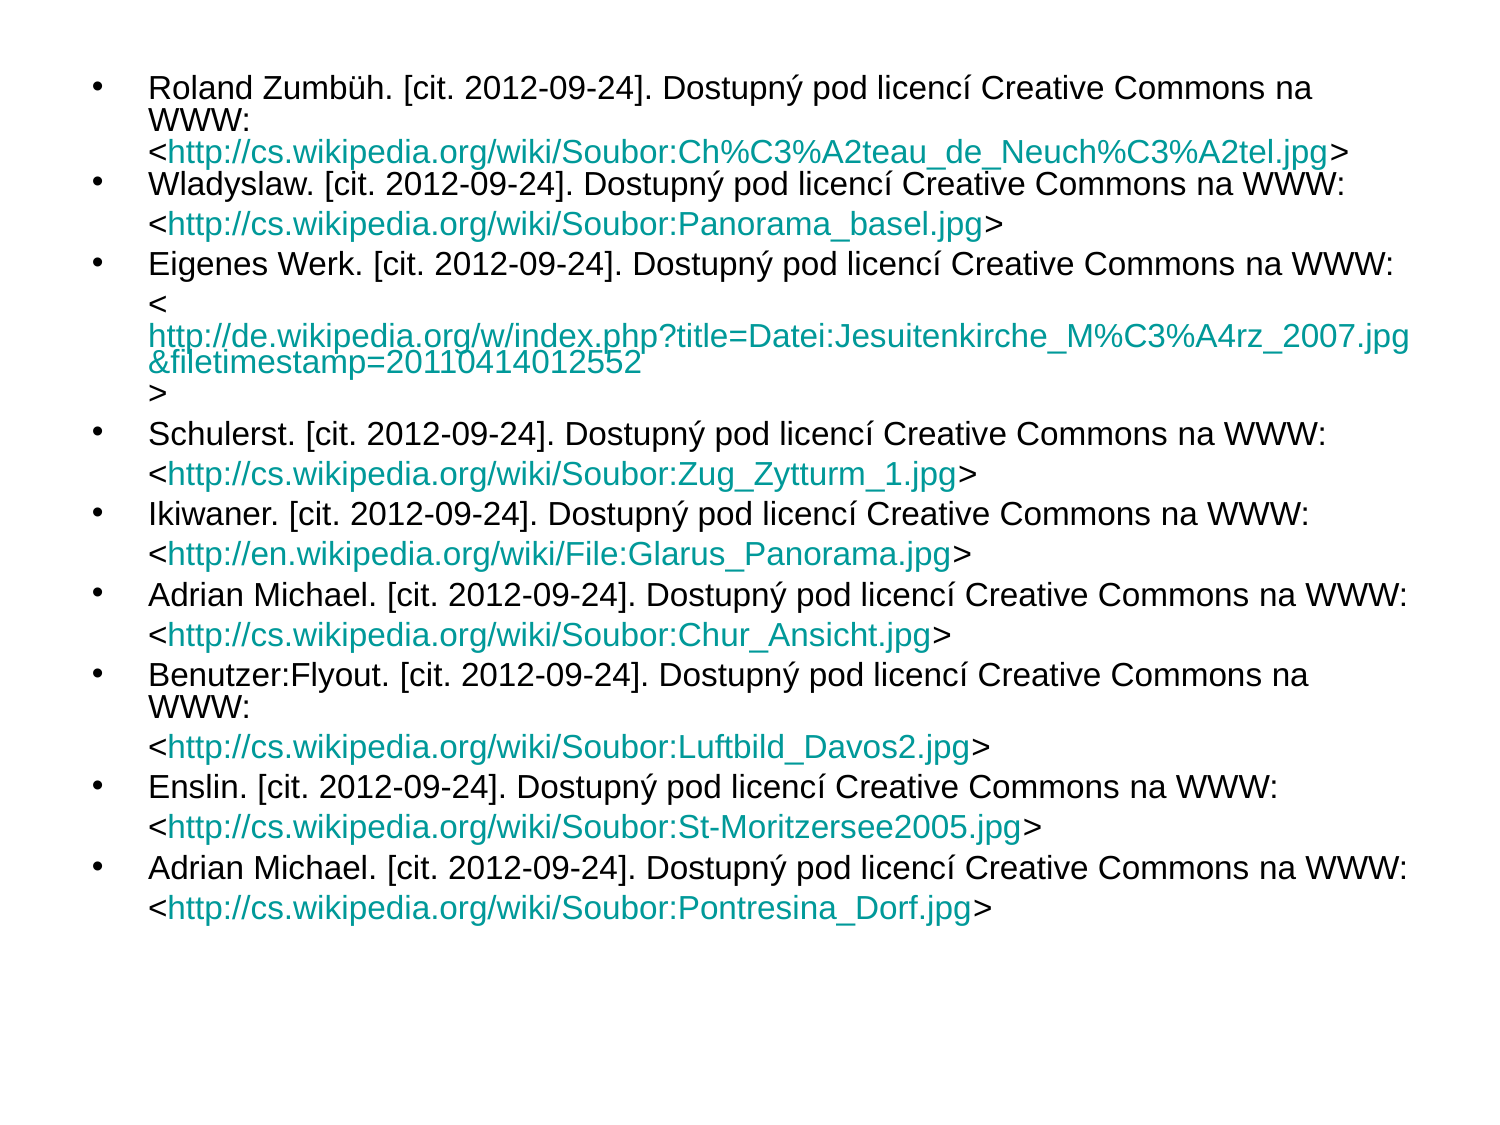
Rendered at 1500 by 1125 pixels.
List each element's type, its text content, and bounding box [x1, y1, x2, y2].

list Roland Zumbüh. [cit. 2012-09-24]. Dostupný pod licencí Creative Commons na WWW: <http://cs.wikipedia.org/wiki/Soubor:Ch%C3%A2teau_de_Neuch%C3%A2tel.jpg> Wladyslaw. [cit. 2012-09-24]. Dostupný pod licencí Creative Commons na WWW: <http://cs.wikipedia.org/wiki/Soubor:Panorama_basel.jpg> Eigenes Werk. [cit. 2012-09-24]. Dostupný pod licencí Creative Commons na WWW: <http://de.wikipedia.org/w/index.php?title=Datei:Jesuitenkirche_M%C3%A4rz_2007.jpg&filetimestamp=20110414012552> Schulerst. [cit. 2012-09-24]. Dostupný pod licencí Creative Commons na WWW: <http://cs.wikipedia.org/wiki/Soubor:Zug_Zytturm_1.jpg> Ikiwaner. [cit. 2012-09-24]. Dostupný pod licencí Creative Commons na WWW: <http://en.wikipedia.org/wiki/File:Glarus_Panorama.jpg> Adrian Michael. [cit. 2012-09-24]. Dostupný pod licencí Creative Commons na WWW: <http://cs.wikipedia.org/wiki/Soubor:Chur_Ansicht.jpg> Benutzer:Flyout. [cit. 2012-09-24]. Dostupný pod licencí Creative Commons na WWW: <http://cs.wikipedia.org/wiki/Soubor:Luftbild_Davos2.jpg> Enslin. [cit. 2012-09-24]. Dostupný pod licencí Creative Commons na WWW: <http://cs.wikipedia.org/wiki/Soubor:St-Moritzersee2005.jpg> Adrian Michael. [cit. 2012-09-24]. Dostupný pod licencí Creative Commons na WWW: <http://cs.wikipedia.org/wiki/Soubor:Pontresina_Dorf.jpg> [76, 66, 1427, 949]
